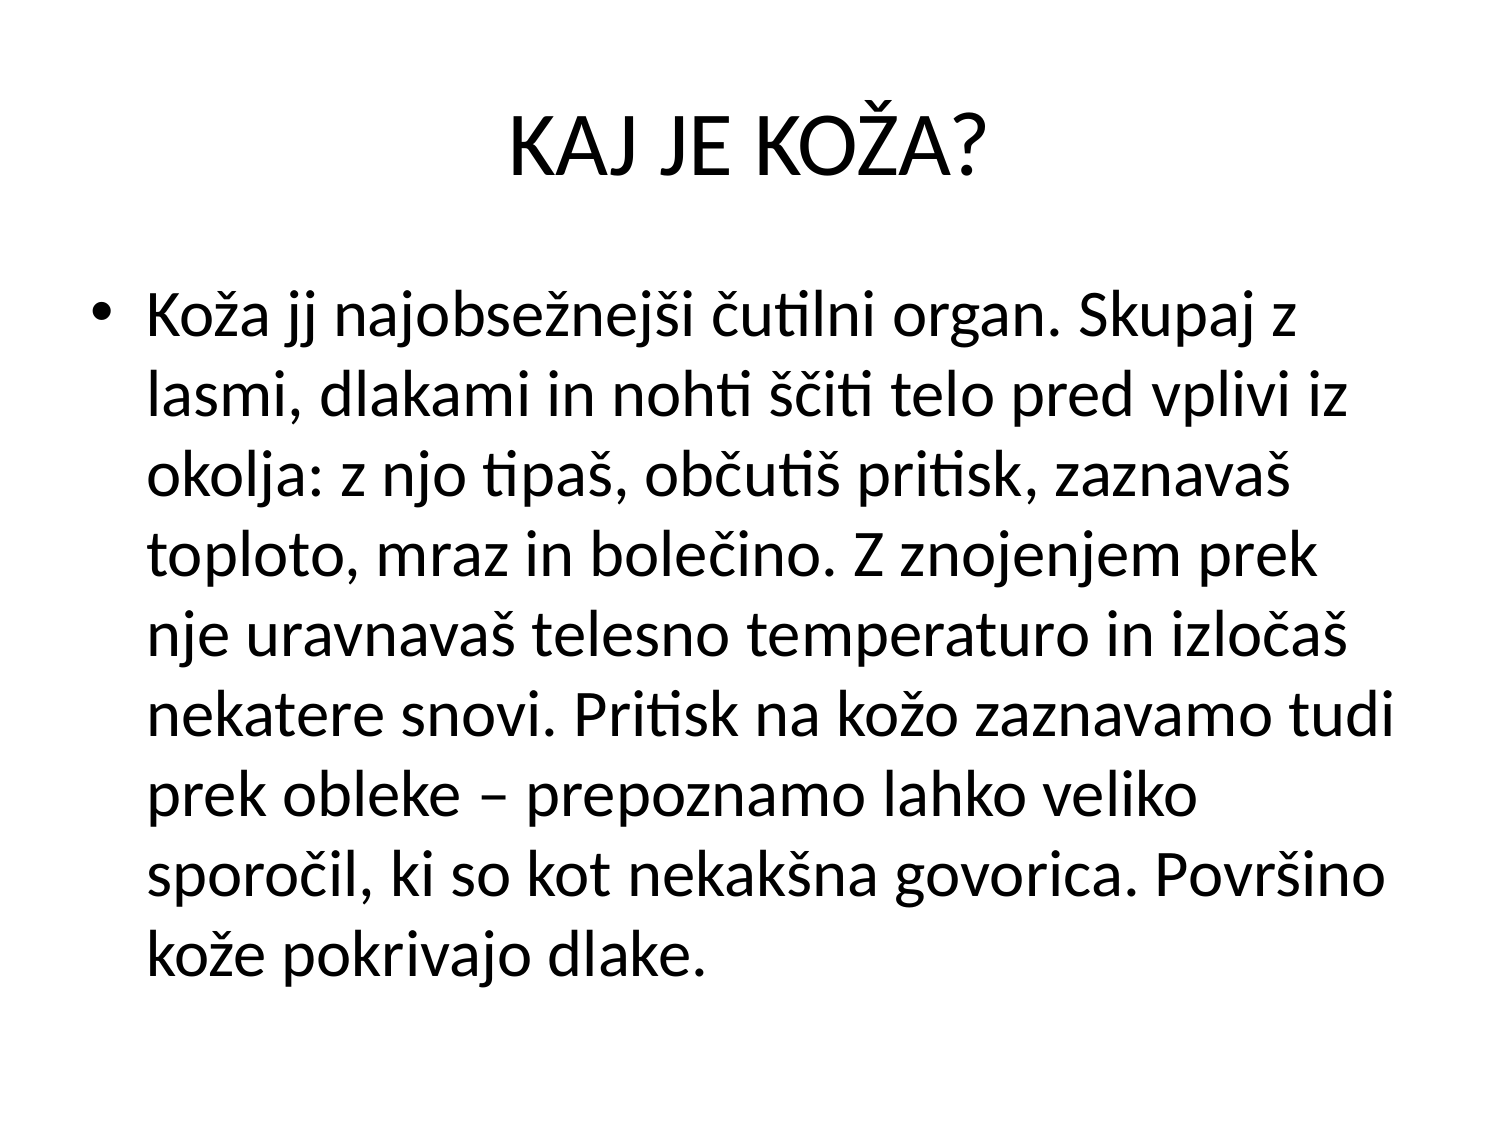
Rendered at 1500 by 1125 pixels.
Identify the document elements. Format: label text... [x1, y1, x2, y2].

title KAJ JE KOŽA? [75, 45, 1425, 233]
list Koža jj najobsežnejši čutilni organ. Skupaj z lasmi, dlakami in nohti ščiti telo pred vplivi iz okolja: z njo tipaš, občutiš pritisk, zaznavaš toploto, mraz in bolečino. Z znojenjem prek nje uravnavaš telesno temperaturo in izločaš nekatere snovi. Pritisk na kožo zaznavamo tudi prek obleke – prepoznamo lahko veliko sporočil, ki so kot nekakšna govorica. Površino kože pokrivajo dlake. [75, 262, 1425, 1005]
